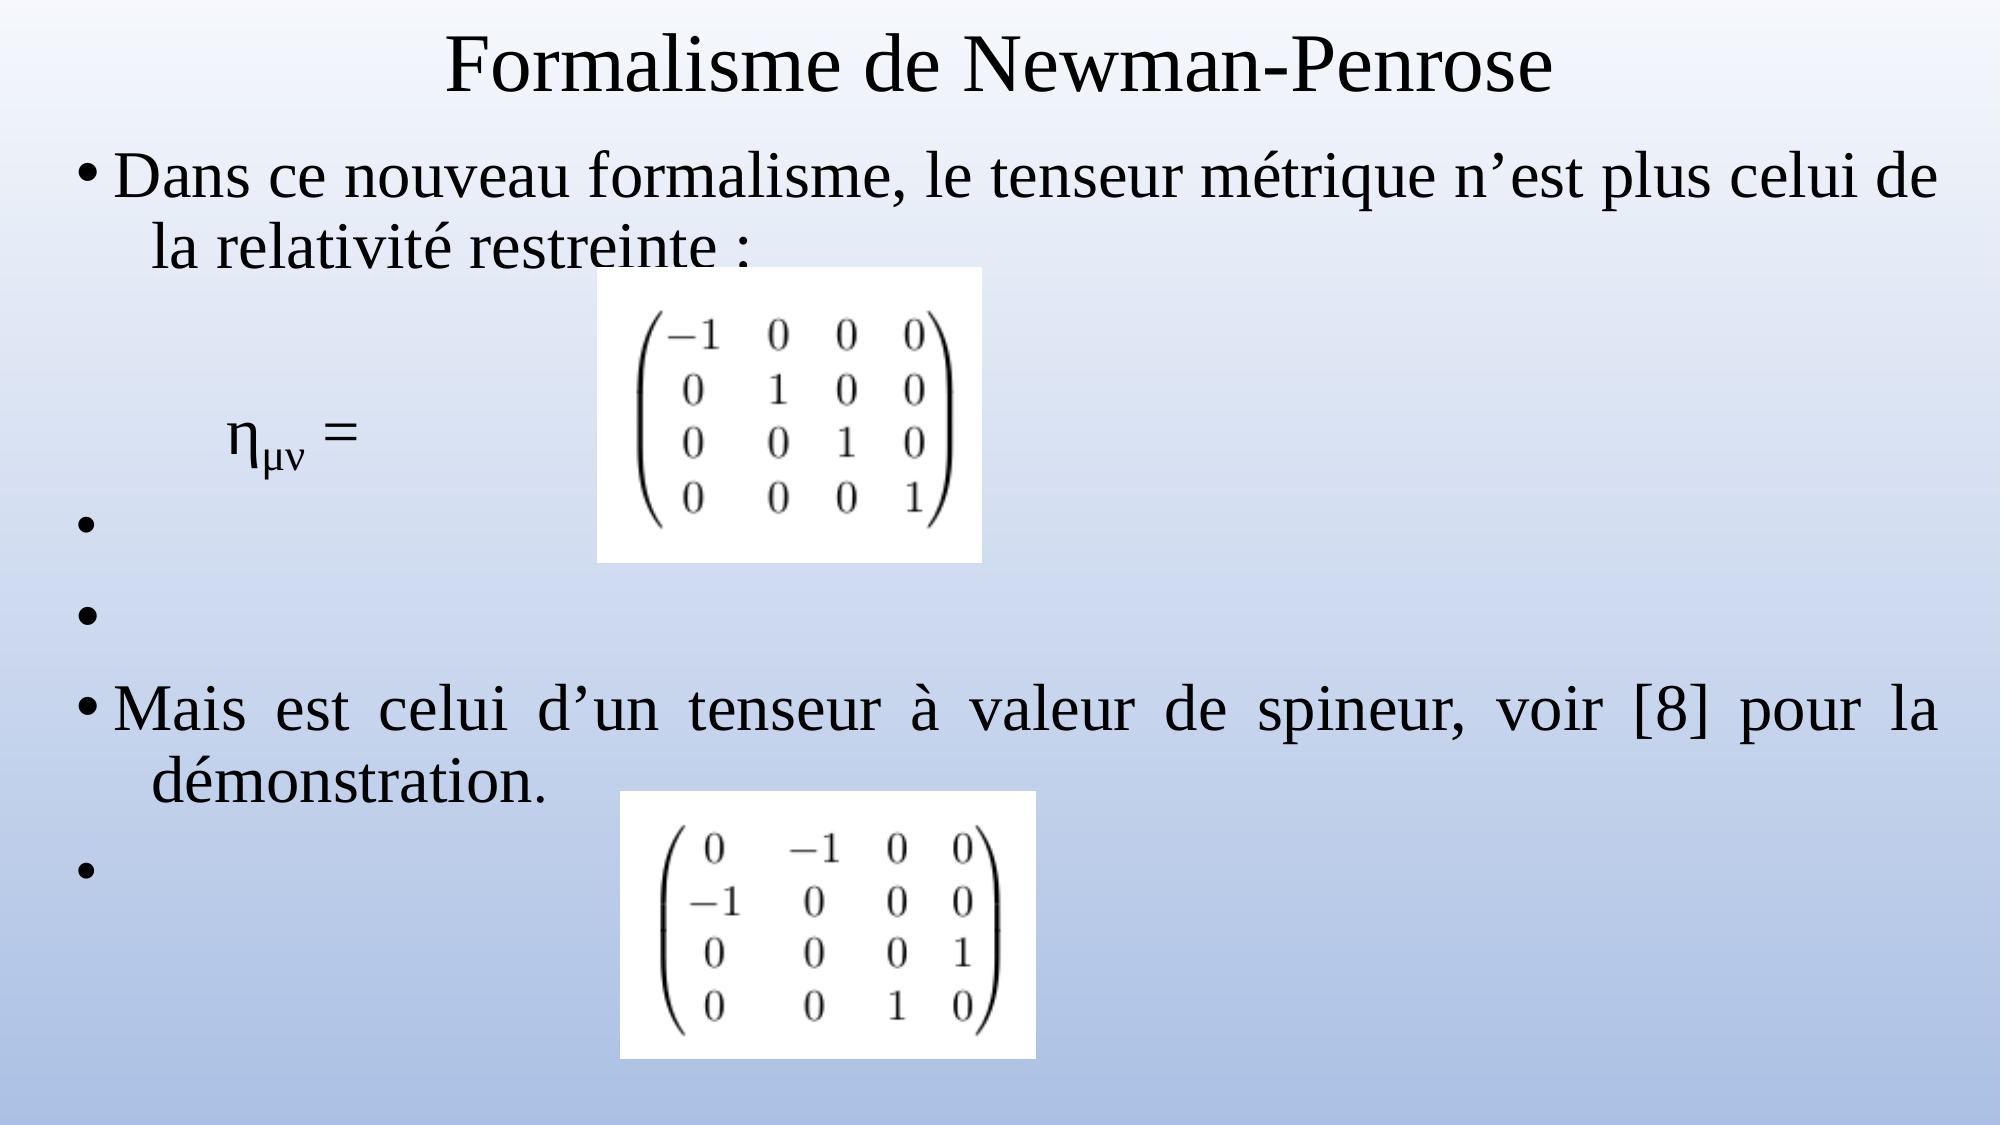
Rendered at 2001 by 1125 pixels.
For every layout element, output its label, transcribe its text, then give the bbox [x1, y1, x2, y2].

picture [620, 791, 1036, 1059]
picture [597, 267, 982, 563]
title Formalisme de Newman-Penrose [137, 0, 1863, 131]
list Dans ce nouveau formalisme, le tenseur métrique n’est plus celui de la relativité restreinte : ημν = Mais est celui d’un tenseur à valeur de spineur, voir [8] pour la démonstration. η’μν = [61, 131, 1959, 1111]
